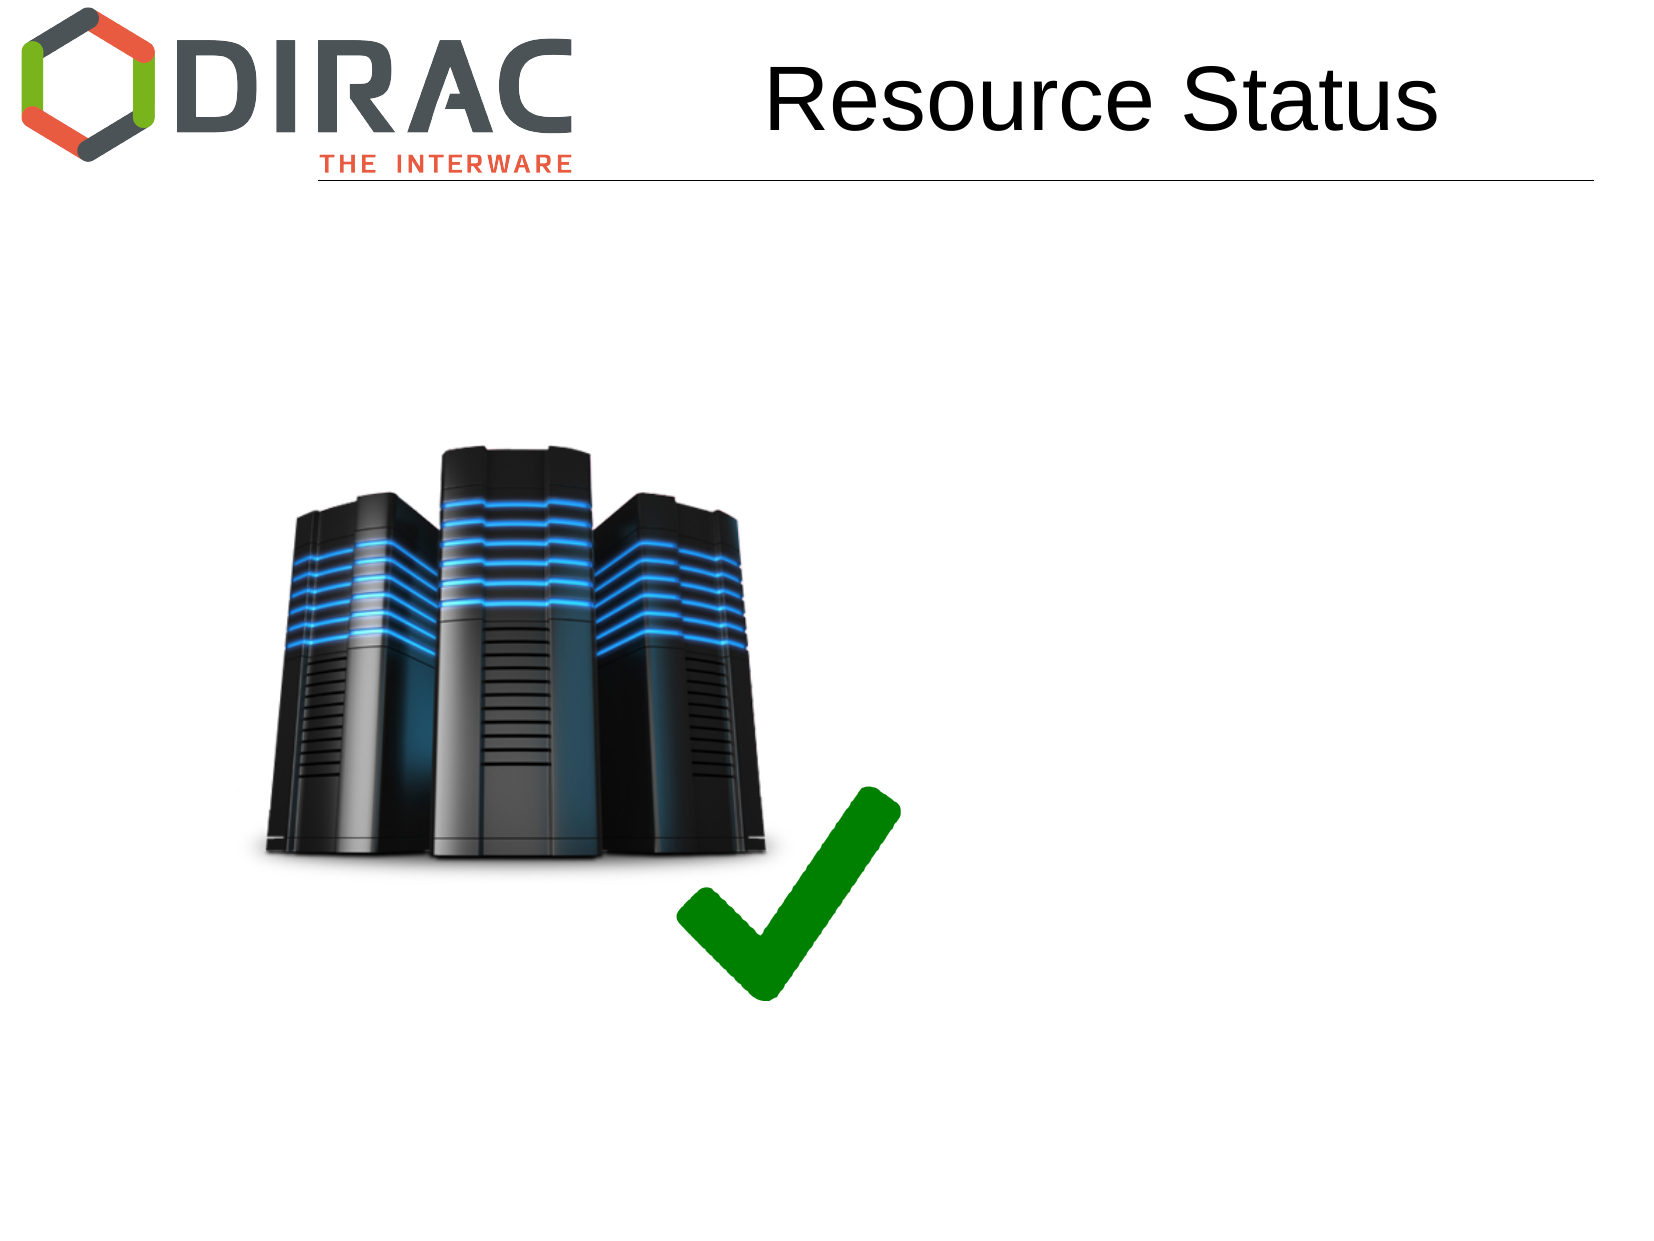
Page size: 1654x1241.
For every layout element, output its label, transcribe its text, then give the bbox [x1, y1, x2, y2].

picture [4, 0, 589, 181]
picture [234, 445, 901, 1006]
title Resource Status [615, 32, 1591, 166]
